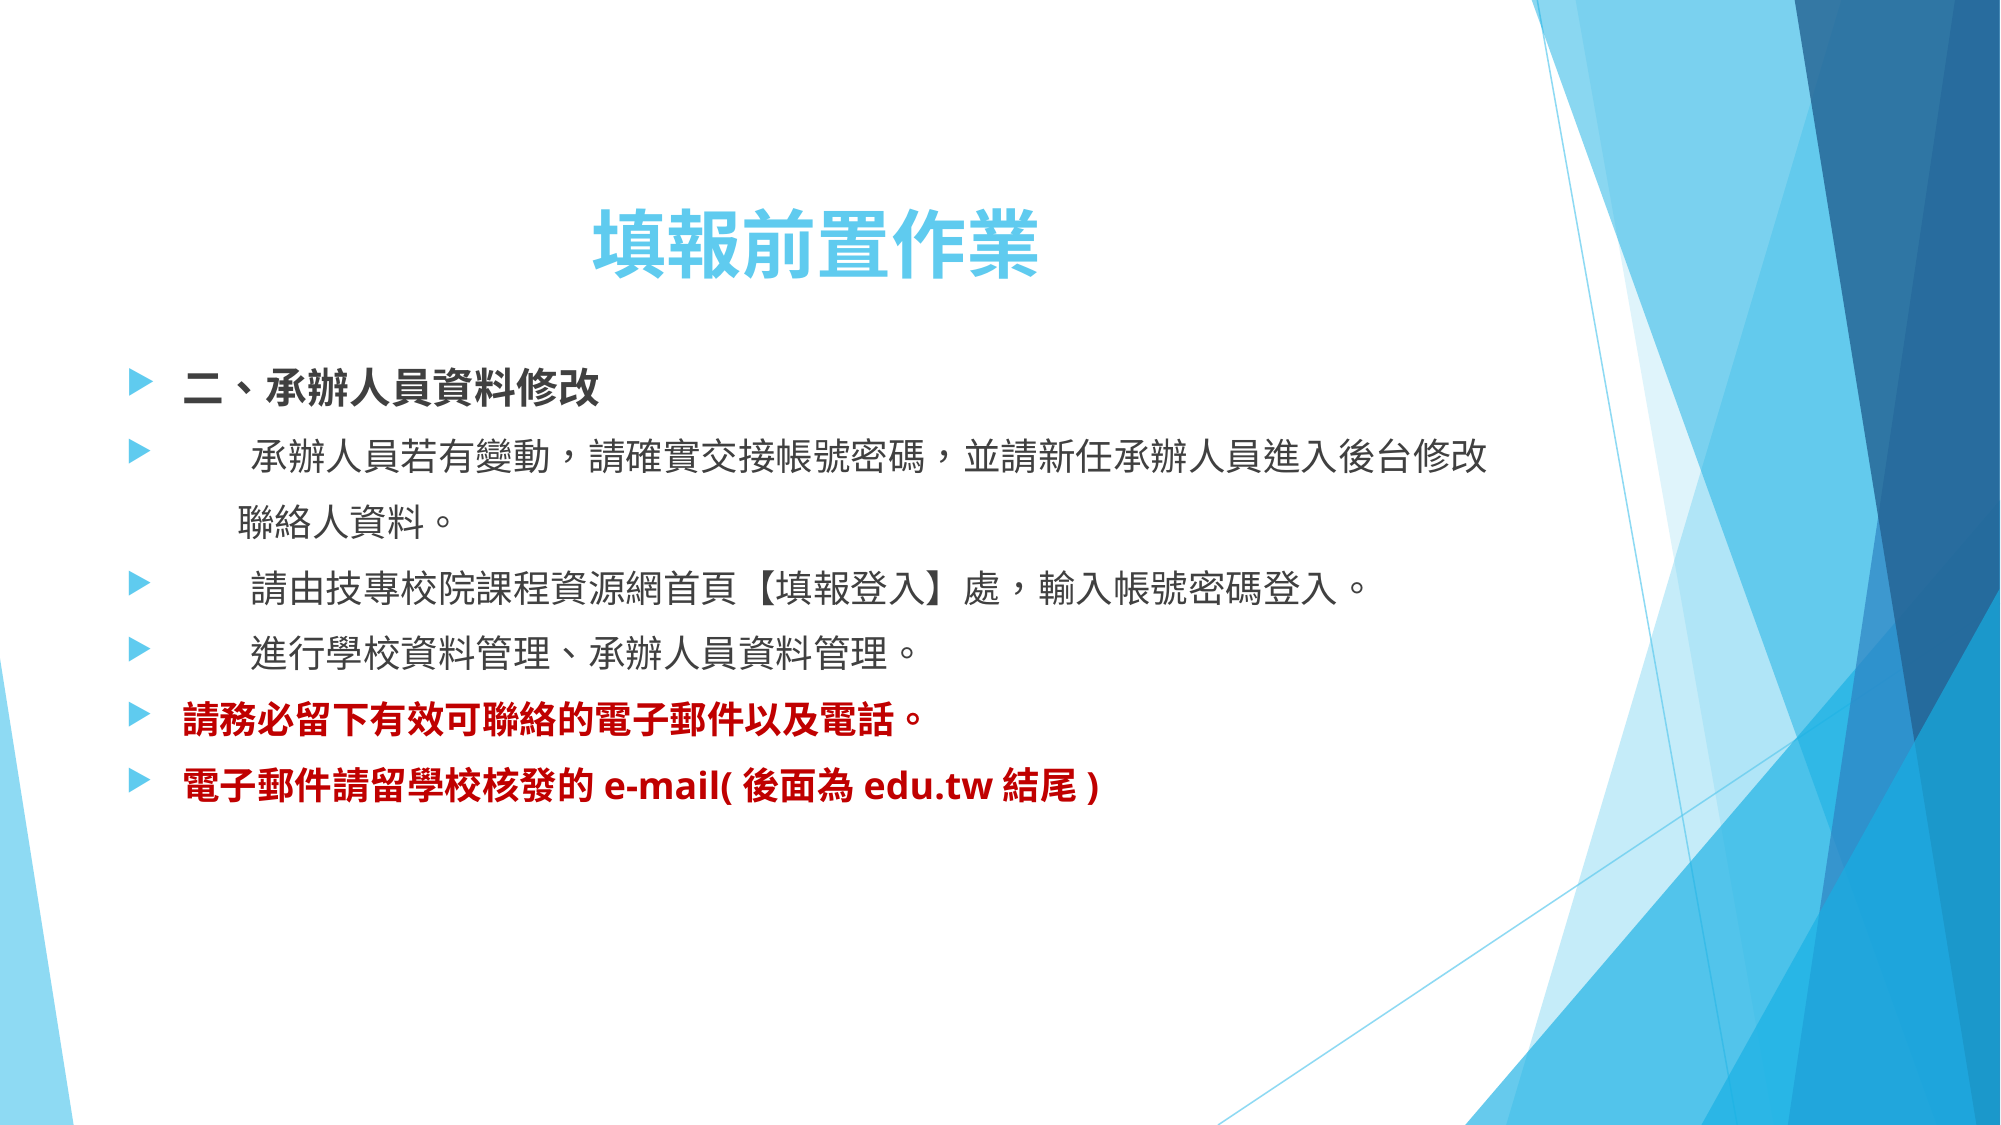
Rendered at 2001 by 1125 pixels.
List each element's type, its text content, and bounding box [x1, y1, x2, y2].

title 填報前置作業 [111, 99, 1522, 317]
list 二、承辦人員資料修改 承辦人員若有變動，請確實交接帳號密碼，並請新任承辦人員進入後台修改 聯絡人資料。 請由技專校院課程資源網首頁【填報登入】處，輸入帳號密碼登入。 進行學校資料管理、承辦人員資料管理。 請務必留下有效可聯絡的電子郵件以及電話。 電子郵件請留學校核發的e-mail(後面為edu.tw結尾) [111, 354, 1522, 992]
